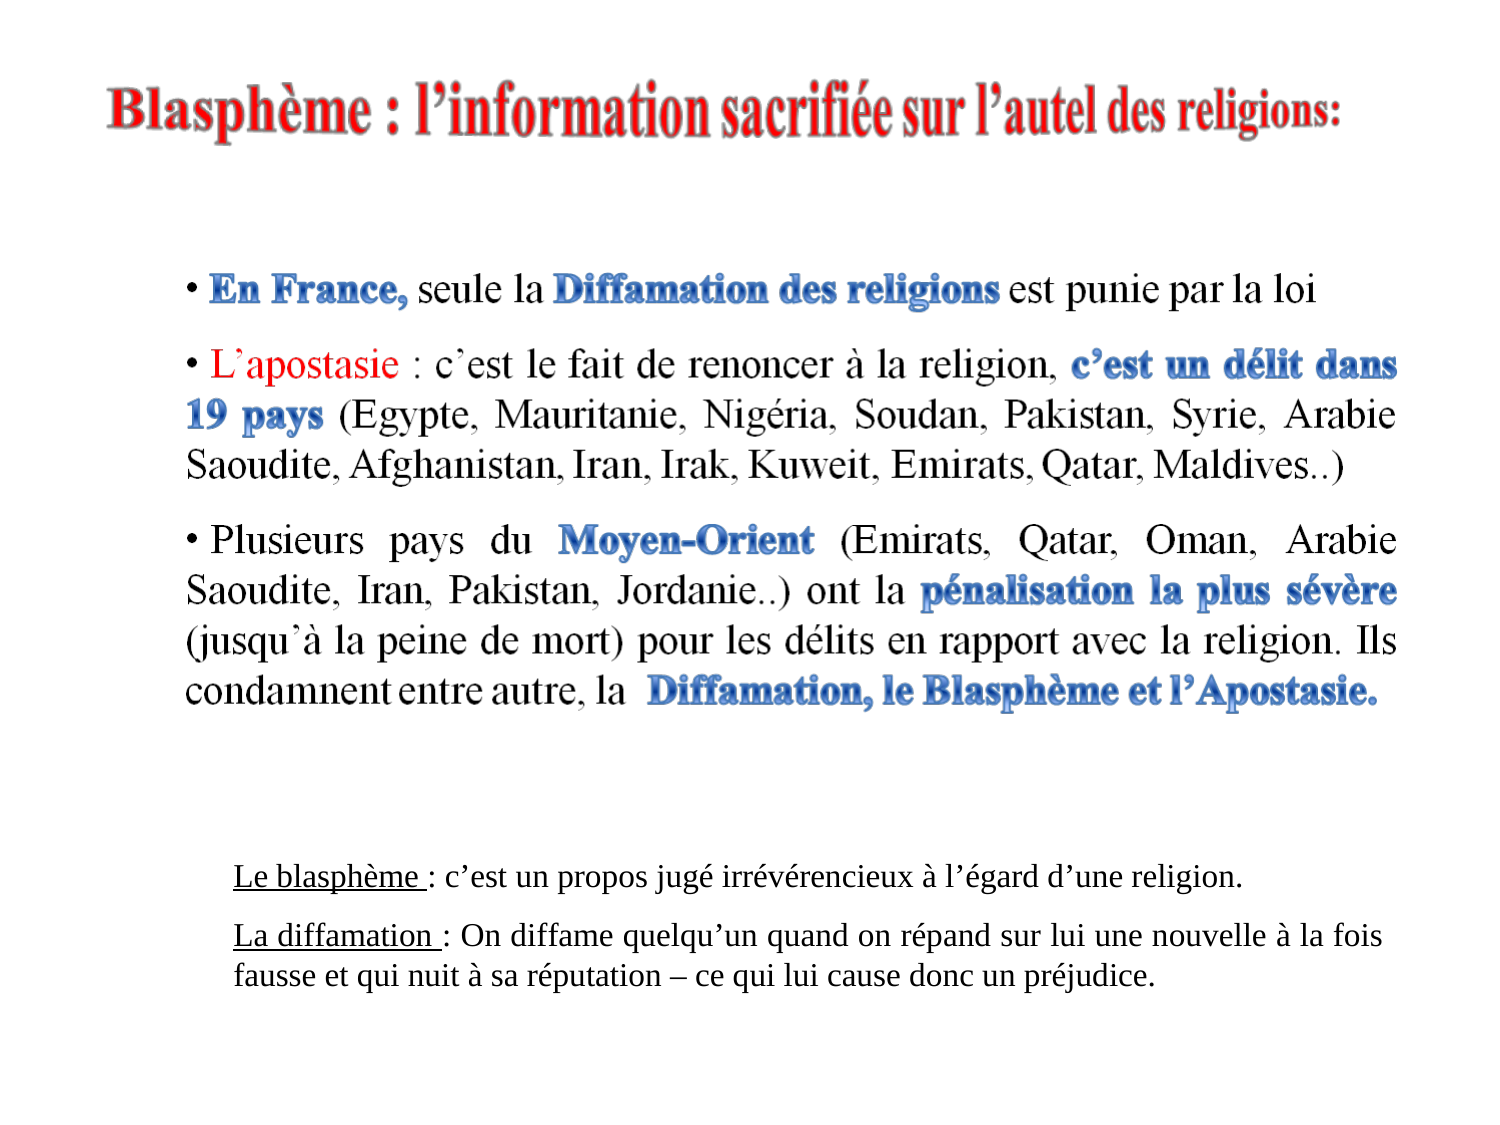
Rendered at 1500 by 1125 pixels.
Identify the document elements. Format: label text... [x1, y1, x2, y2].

picture [104, 58, 1447, 158]
text_box Le blasphème : c’est un propos jugé irrévérencieux à l’égard d’une religion. La diffamation : On diffame quelqu’un quand on répand sur lui une nouvelle à la fois fausse et qui nuit à sa réputation – ce qui lui cause donc un préjudice. [218, 846, 1400, 1042]
picture [159, 249, 1422, 803]
